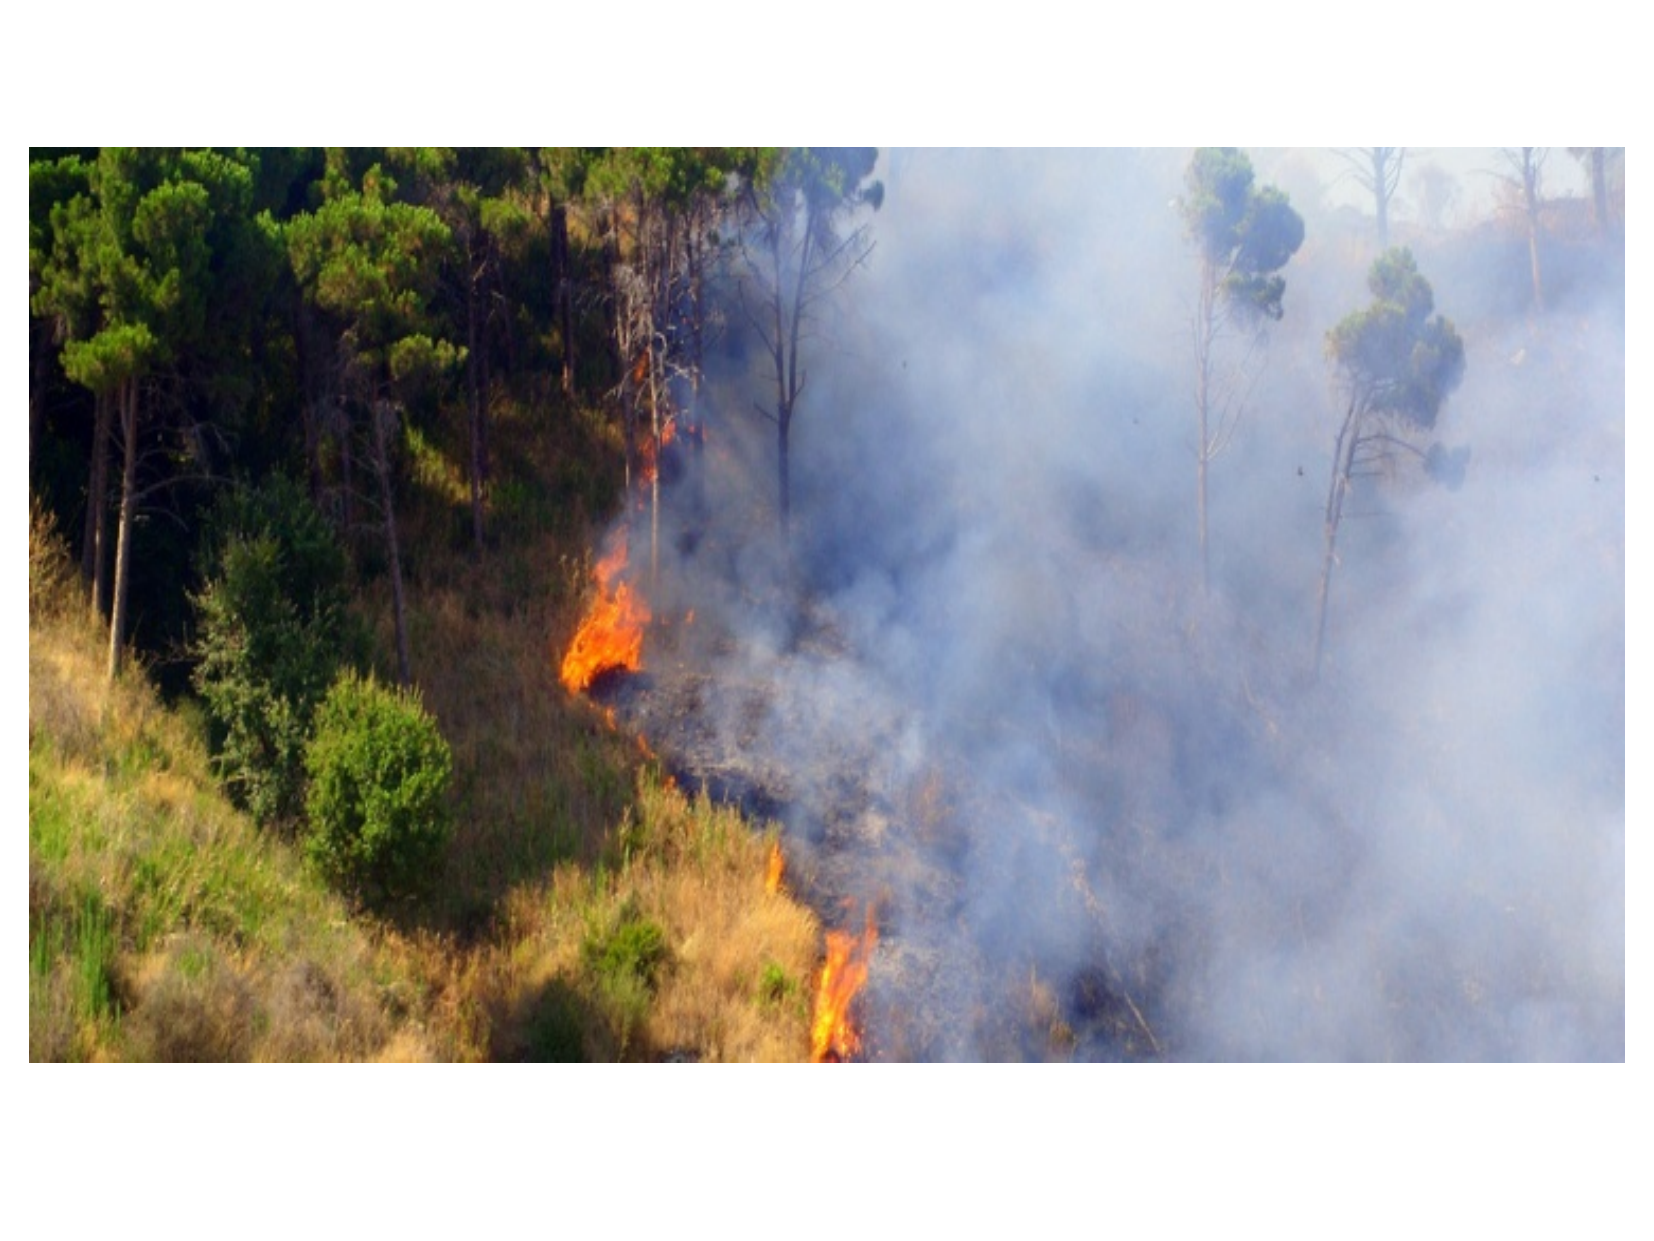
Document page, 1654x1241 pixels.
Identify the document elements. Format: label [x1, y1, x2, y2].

picture [29, 147, 1625, 1063]
